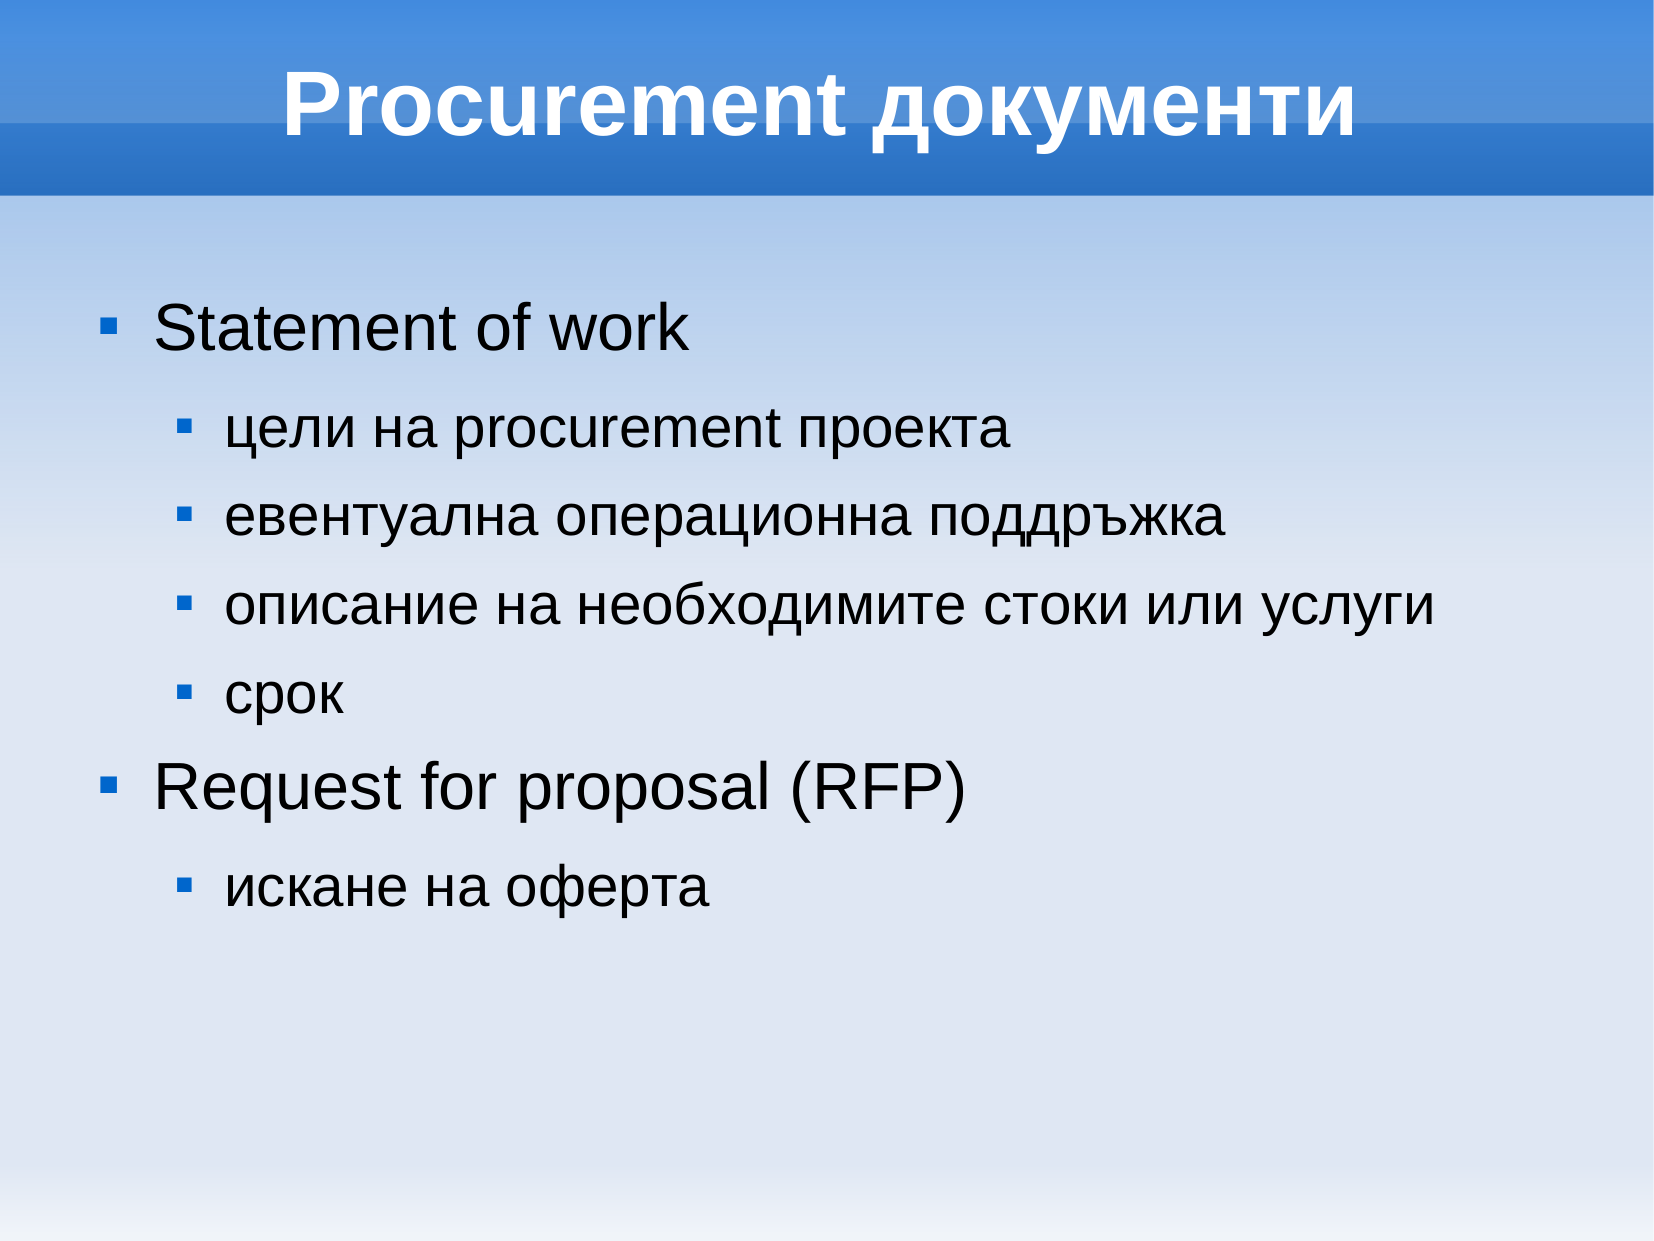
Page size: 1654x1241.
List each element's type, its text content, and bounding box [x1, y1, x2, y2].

title Procurement документи [76, 0, 1565, 208]
picture [0, 0, 1654, 1241]
list Statement of work цели на procurement проекта евентуална операционна поддръжка описание на необходимите стоки или услуги срок Request for proposal (RFP) искане на оферта [82, 290, 1571, 1109]
